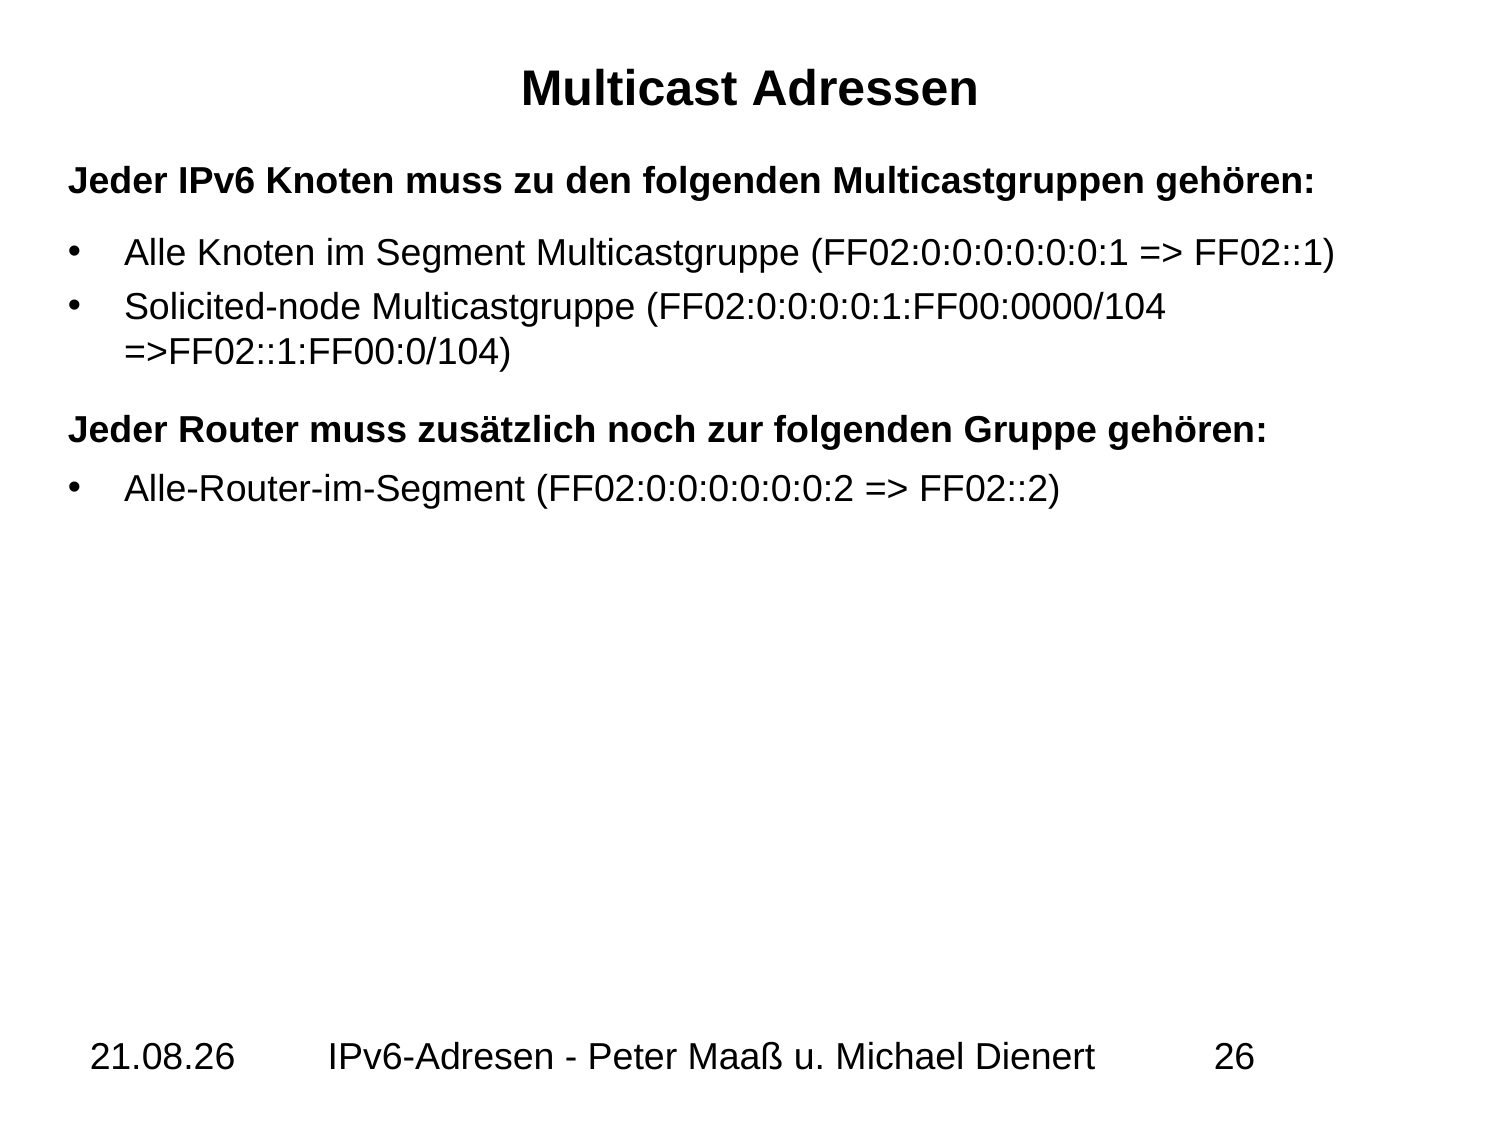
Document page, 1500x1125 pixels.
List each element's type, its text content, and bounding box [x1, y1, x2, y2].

title Multicast Adressen [75, 45, 1426, 126]
list Alle Knoten im Segment Multicastgruppe (FF02:0:0:0:0:0:0:1 => FF02::1) Solicited-node Multicastgruppe (FF02:0:0:0:0:1:FF00:0000/104 =>FF02::1:FF00:0/104) [53, 220, 1447, 386]
text_box Alle-Router-im-Segment (FF02:0:0:0:0:0:0:2 => FF02::2) [53, 456, 1447, 622]
text_box Jeder Router muss zusätzlich noch zur folgenden Gruppe gehören: [53, 397, 1424, 458]
text_box Jeder IPv6 Knoten muss zu den folgenden Multicastgruppen gehören: [53, 148, 1412, 278]
